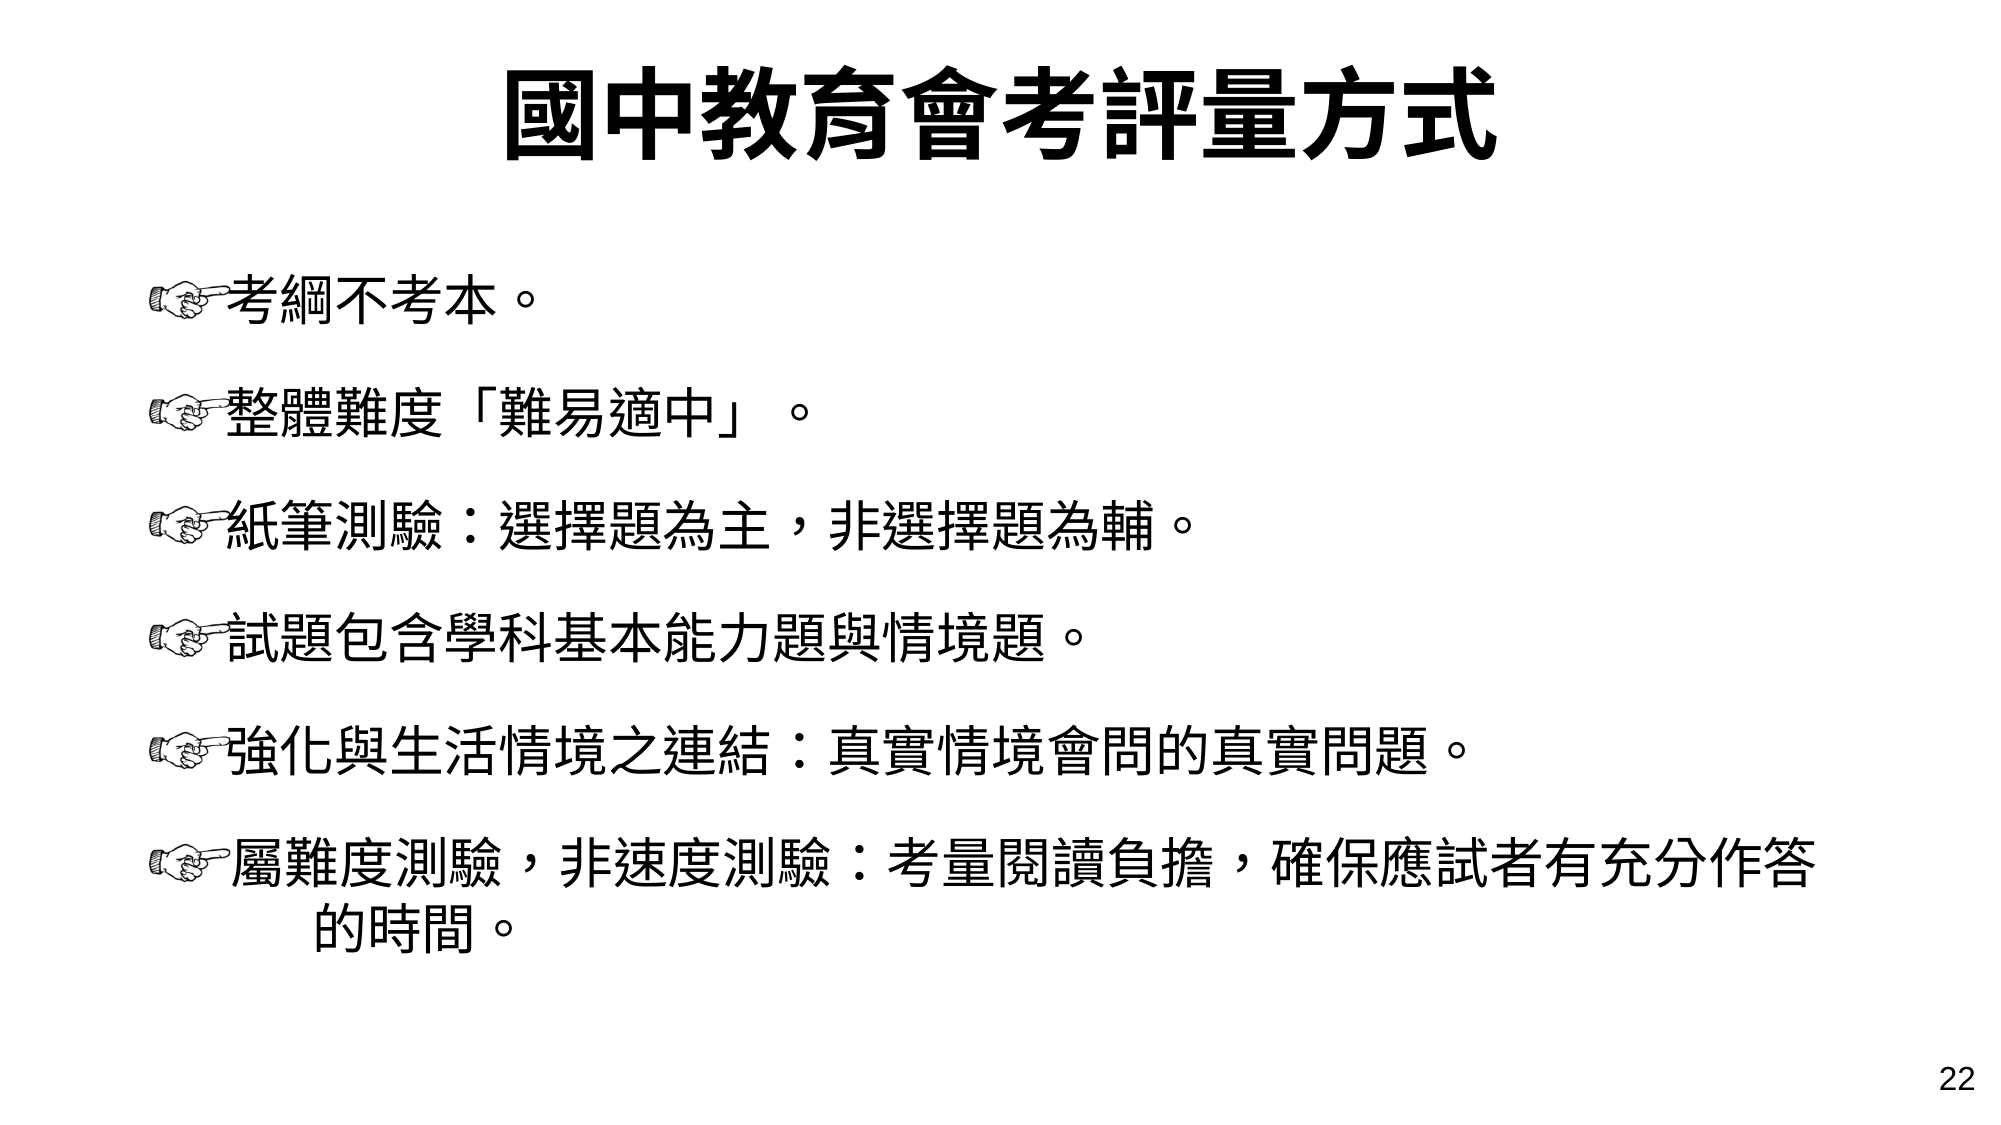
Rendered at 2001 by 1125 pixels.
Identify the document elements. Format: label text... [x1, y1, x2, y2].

title 國中教育會考評量方式 [137, 2, 1863, 220]
text_box 22 [1923, 1047, 2000, 1108]
list 考綱不考本。 整體難度「難易適中」。 紙筆測驗：選擇題為主，非選擇題為輔。 試題包含學科基本能力題與情境題。 強化與生活情境之連結：真實情境會問的真實問題。 屬難度測驗，非速度測驗：考量閱讀負擔，確保應試者有充分作答的時間。 [132, 258, 1858, 973]
